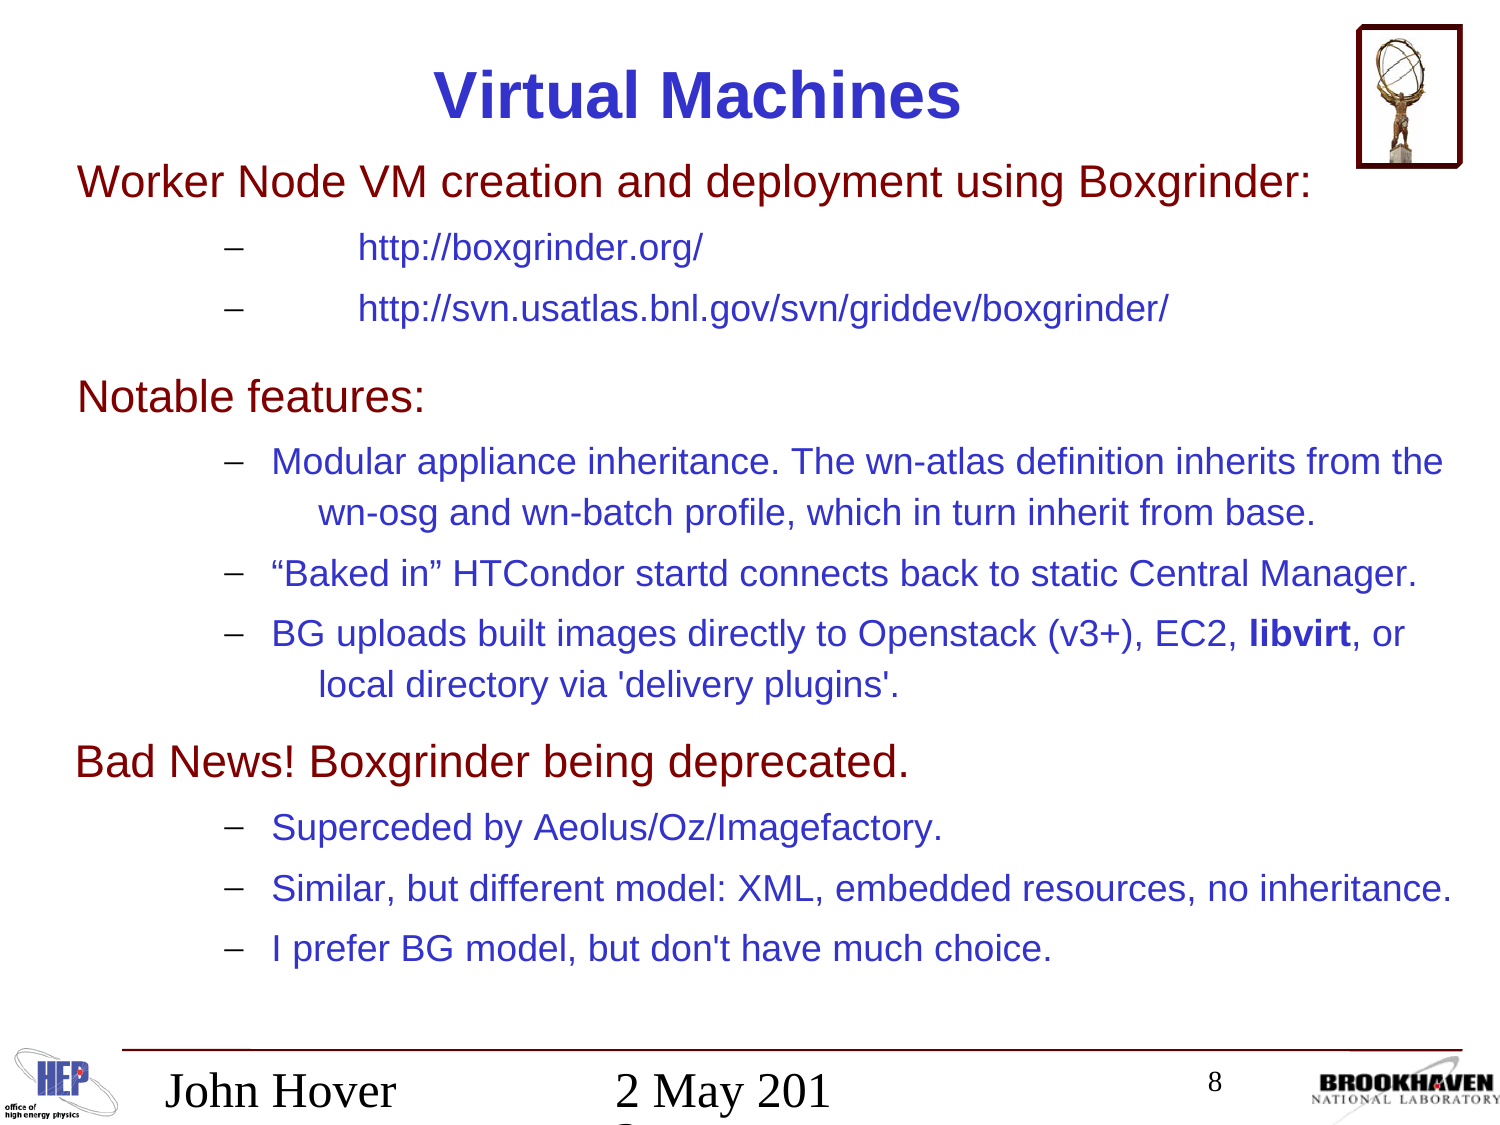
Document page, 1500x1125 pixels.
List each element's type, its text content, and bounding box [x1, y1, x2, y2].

title Virtual Machines [49, 24, 1348, 161]
picture [1374, 37, 1426, 148]
list Worker Node VM creation and deployment using Boxgrinder: http://boxgrinder.org/ http://svn.usatlas.bnl.gov/svn/griddev/boxgrinder/ Notable features: Modular appliance inheritance. The wn-atlas definition inherits from the wn-osg and wn-batch profile, which in turn inherit from base. “Baked in” HTCondor startd connects back to static Central Manager. BG uploads built images directly to Openstack (v3+), EC2, libvirt, or local directory via 'delivery plugins'. Bad News! Boxgrinder being deprecated. Superceded by Aeolus/Oz/Imagefactory. Similar, but different model: XML, embedded resources, no inheritance. I prefer BG model, but don't have much choice. [59, 148, 1471, 1006]
picture [1312, 1056, 1500, 1125]
picture [0, 1043, 122, 1125]
